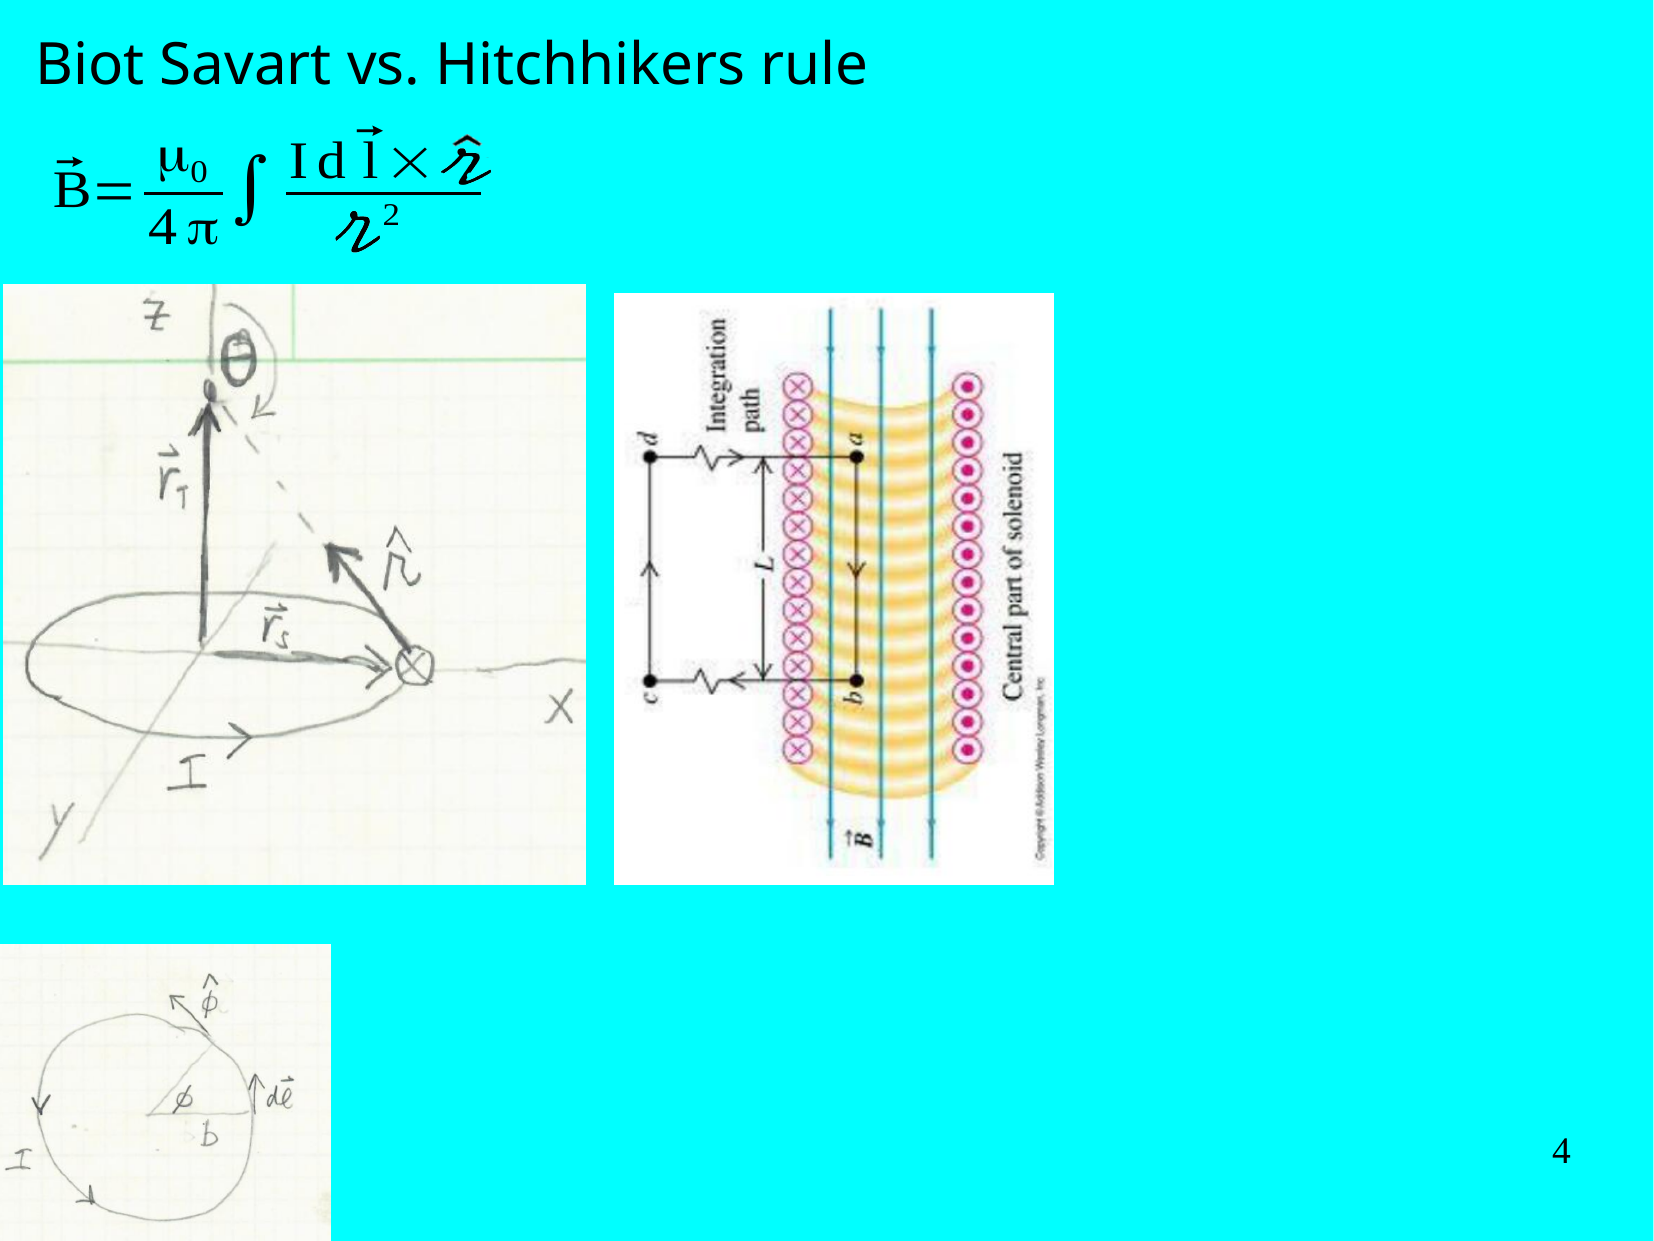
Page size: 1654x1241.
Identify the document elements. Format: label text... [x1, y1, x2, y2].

chart [45, 122, 490, 264]
text_box Biot Savart vs. Hitchhikers rule [20, 15, 1606, 1241]
picture [0, 0, 1654, 1241]
picture [614, 293, 1054, 886]
picture [490, 134, 496, 190]
